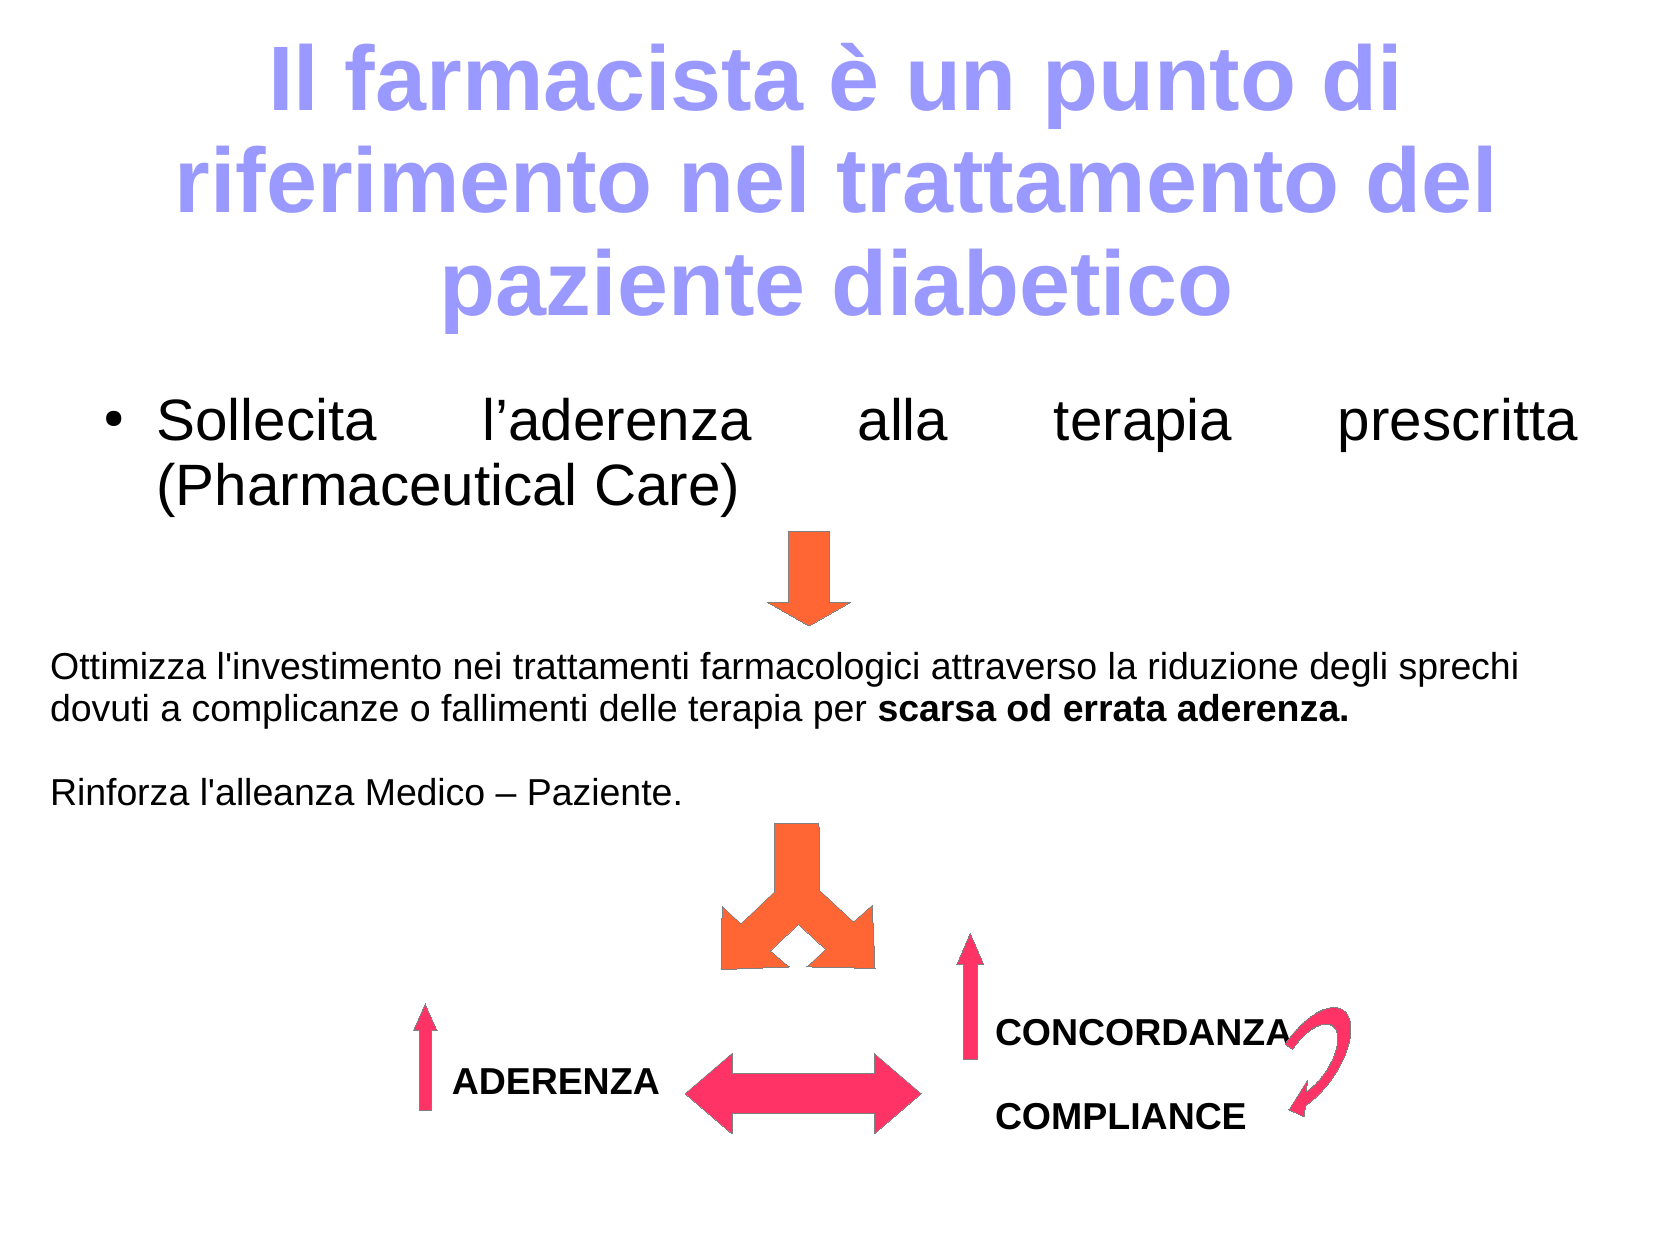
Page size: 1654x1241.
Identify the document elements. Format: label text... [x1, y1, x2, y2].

text_box Il farmacista è un punto di riferimento nel trattamento del paziente diabetico [23, 27, 1615, 335]
text_box [1285, 1007, 1351, 1117]
text_box [721, 823, 876, 970]
text_box ADERENZA [437, 1053, 731, 1112]
text_box [767, 531, 851, 626]
text_box [685, 1053, 922, 1134]
text_box Ottimizza l'investimento nei trattamenti farmacologici attraverso la riduzione degli sprechi dovuti a complicanze o fallimenti delle terapia per scarsa od errata aderenza. Rinforza l'alleanza Medico – Paziente. [35, 637, 1619, 824]
text_box CONCORDANZA COMPLIANCE [980, 1003, 1323, 1149]
text_box [956, 933, 984, 1060]
text_box Sollecita l’aderenza alla terapia prescritta (Pharmaceutical Care) [70, 380, 1595, 603]
text_box [413, 1003, 438, 1111]
